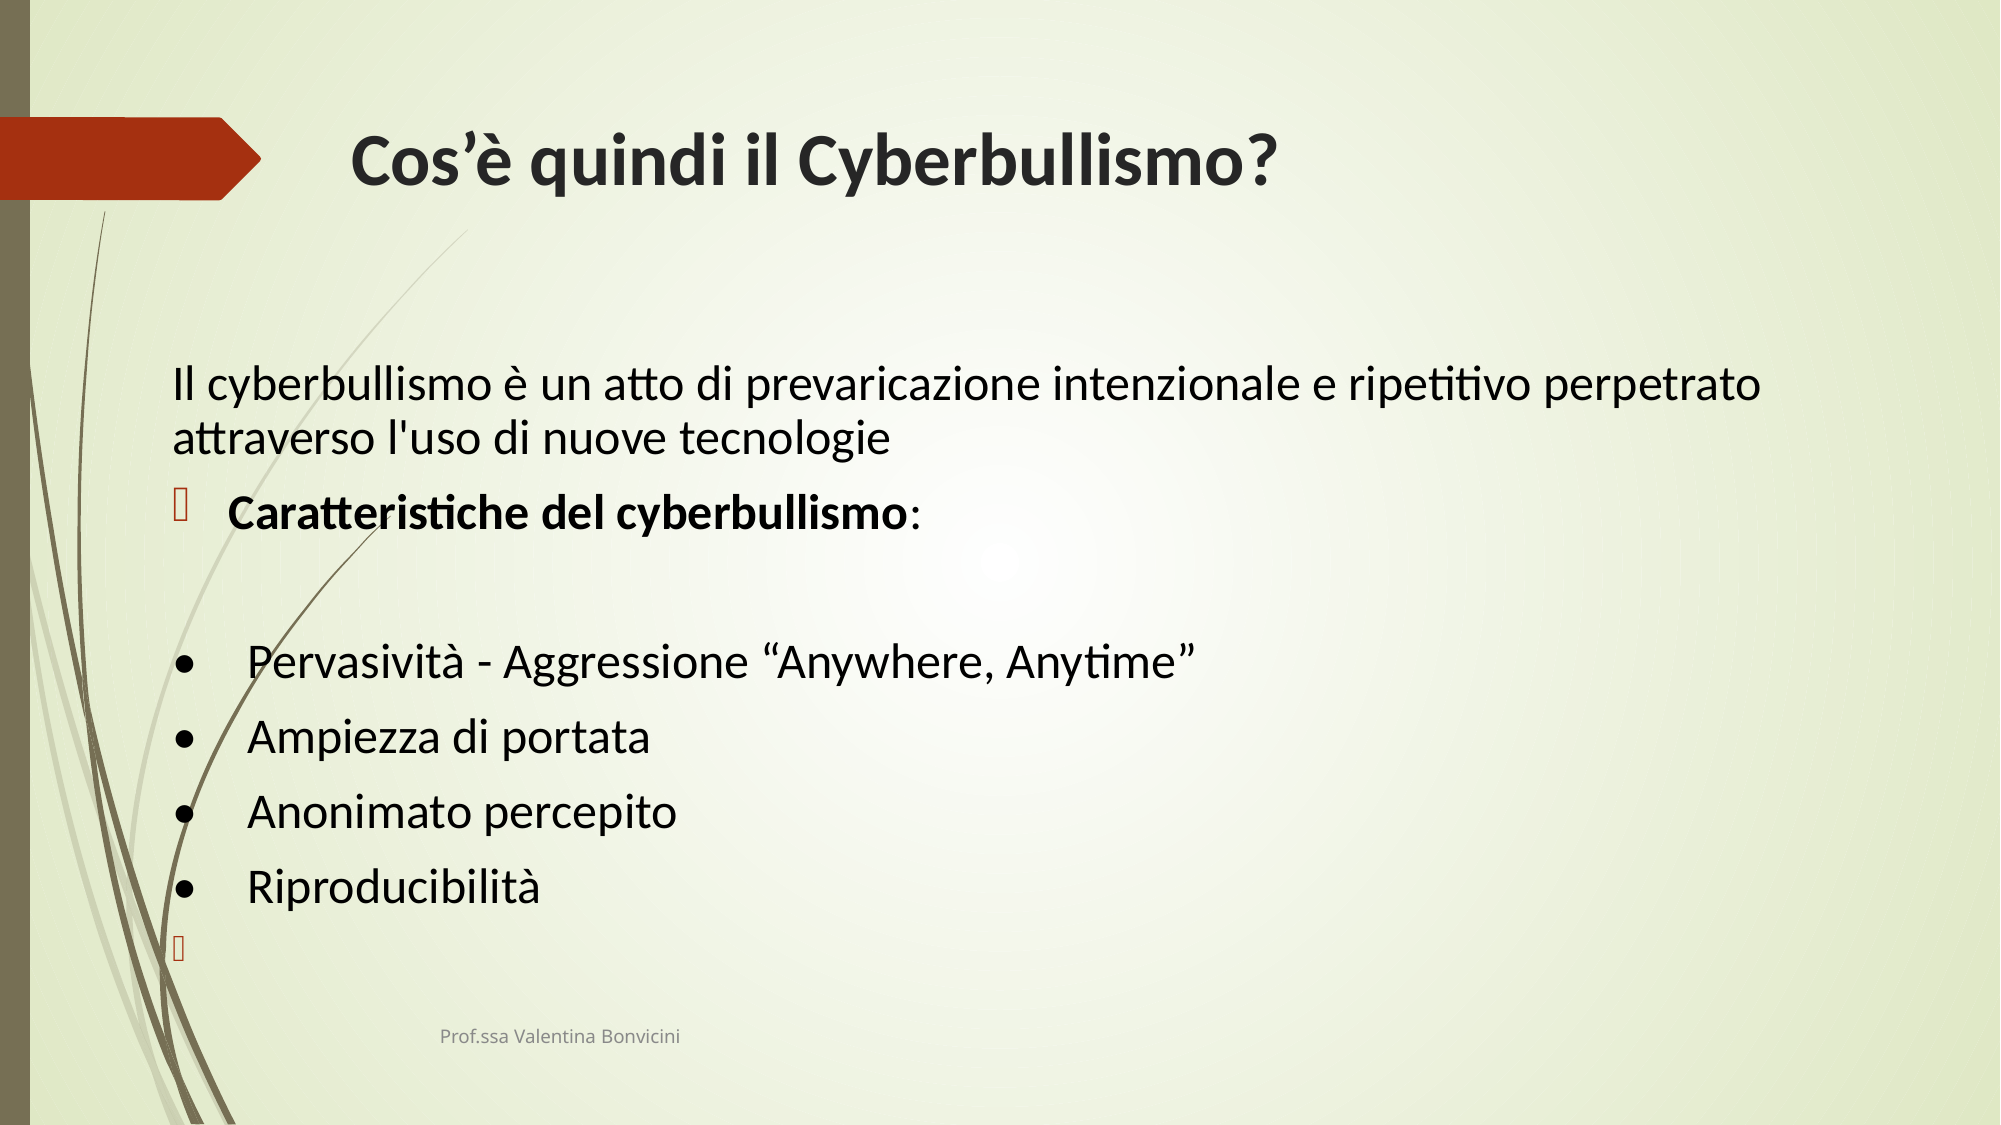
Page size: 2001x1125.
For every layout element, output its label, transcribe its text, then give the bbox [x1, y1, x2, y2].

title Cos’è quindi il Cyberbullismo? [336, 102, 1888, 313]
text_box Prof.ssa Valentina Bonvicini [424, 1006, 1675, 1067]
list Il cyberbullismo è un atto di prevaricazione intenzionale e ripetitivo perpetrato attraverso l'uso di nuove tecnologie Caratteristiche del cyberbullismo: • Pervasività - Aggressione “Anywhere, Anytime” • Ampiezza di portata • Anonimato percepito • Riproducibilità [157, 349, 1888, 970]
